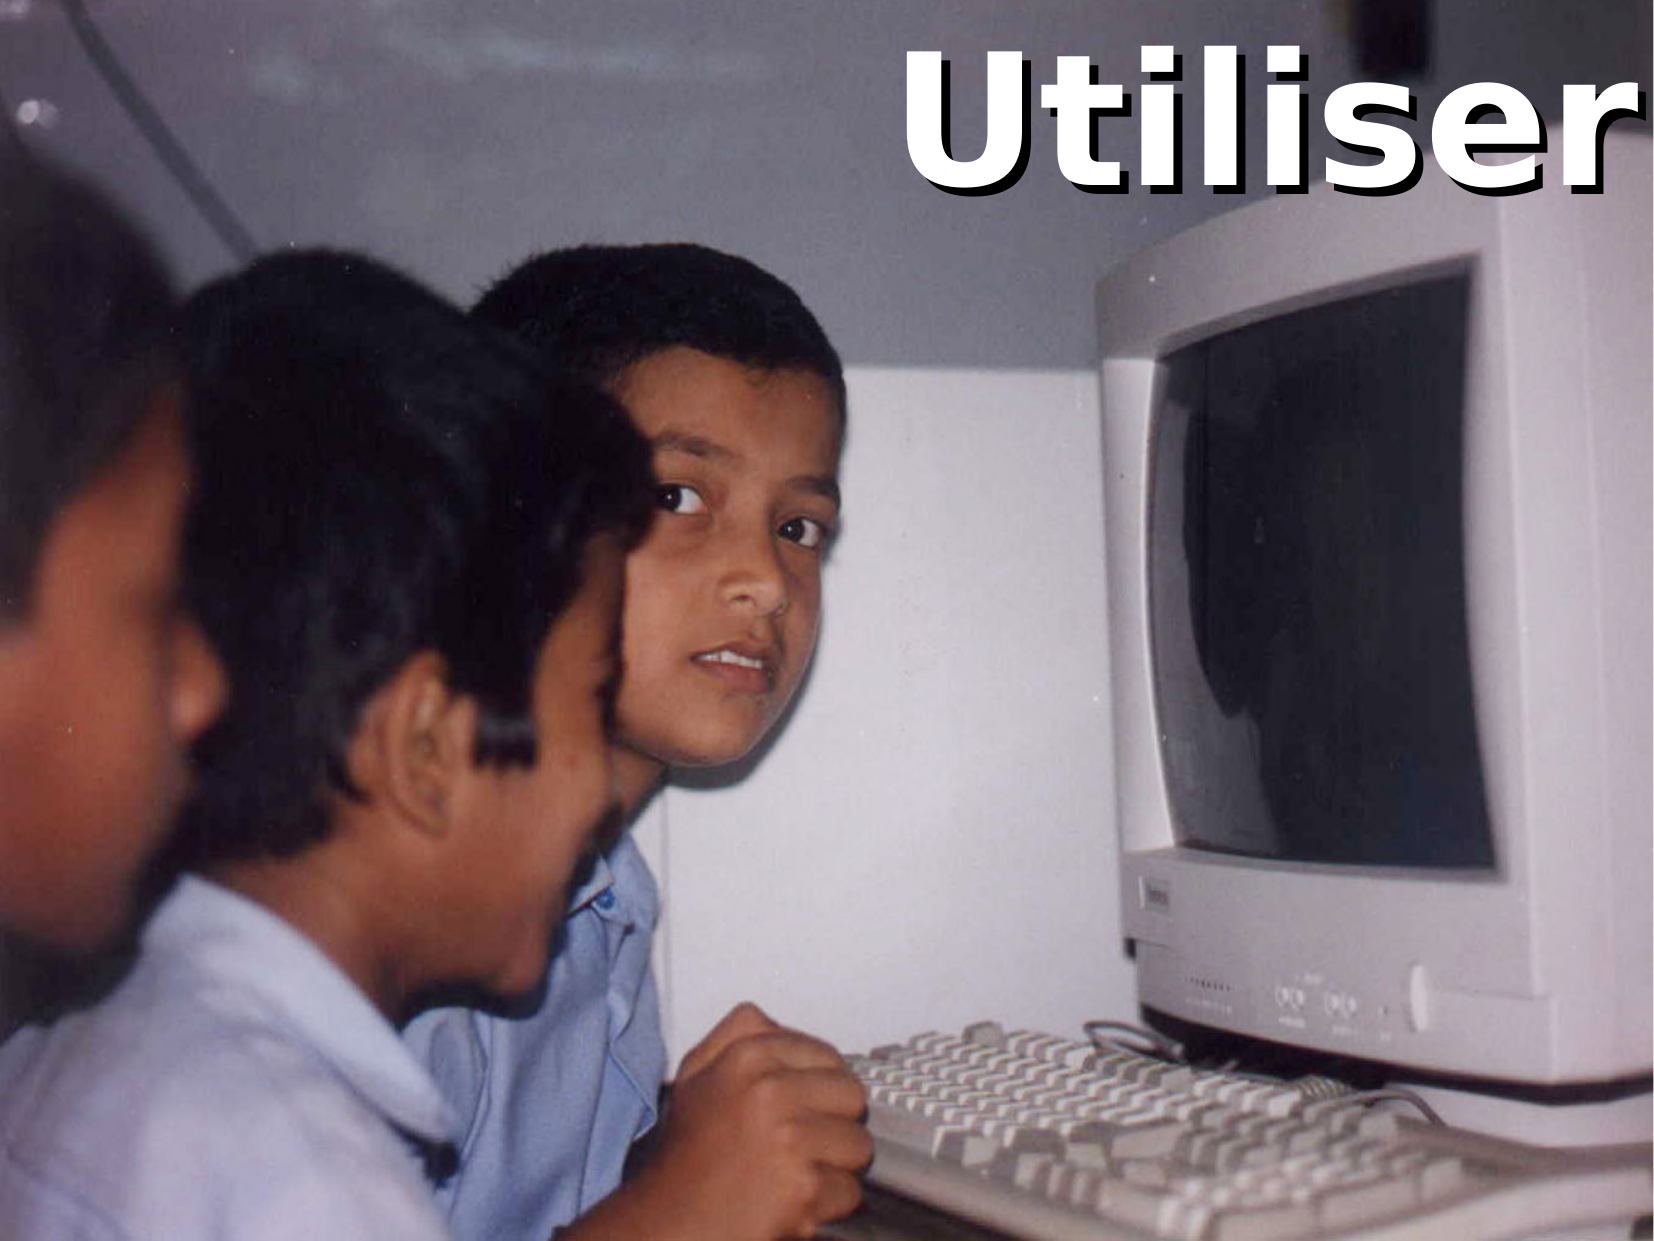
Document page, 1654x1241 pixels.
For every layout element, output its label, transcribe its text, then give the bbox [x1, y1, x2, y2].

text_box Utiliser [797, 8, 1654, 237]
picture [0, 0, 1654, 1241]
